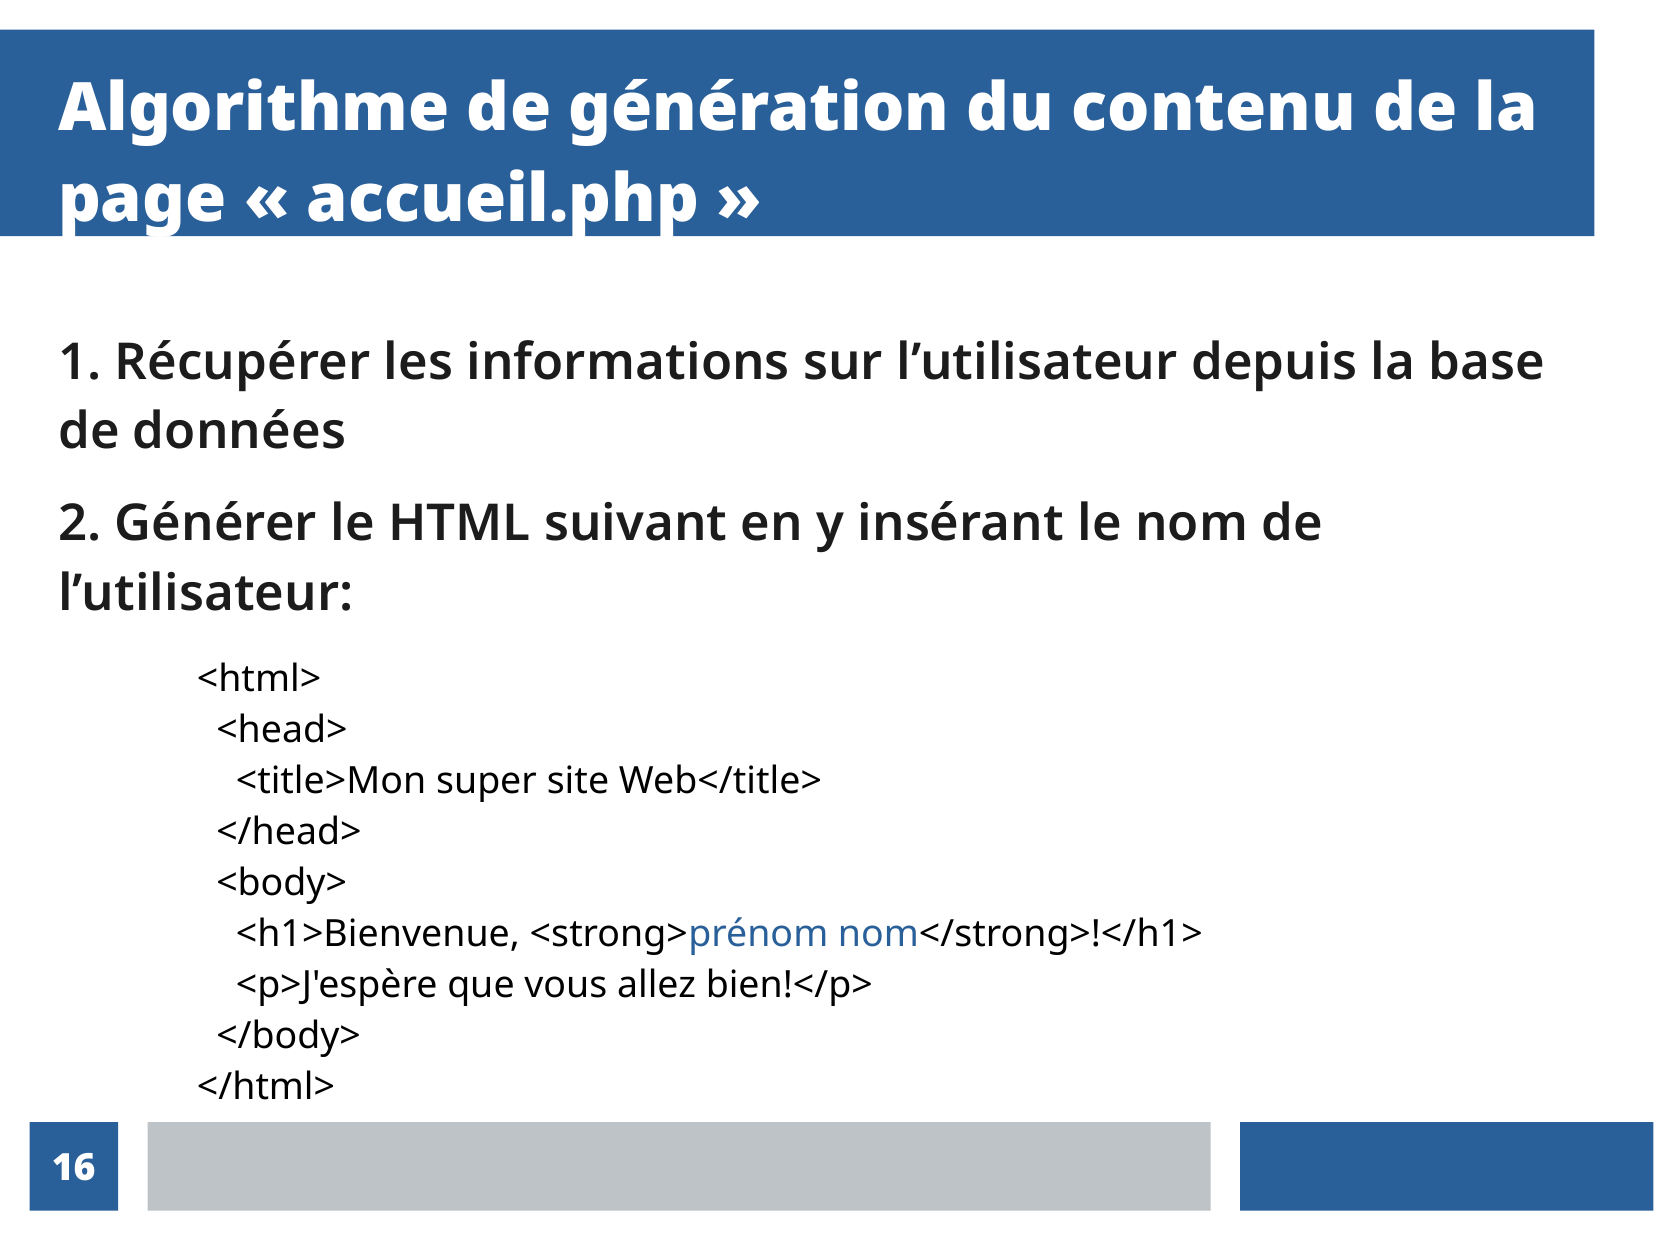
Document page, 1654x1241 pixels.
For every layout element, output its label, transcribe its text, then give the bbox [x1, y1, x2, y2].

text_box <html> <head> <title>Mon super site Web</title> </head> <body> <h1>Bienvenue, <strong>prénom nom</strong>!</h1> <p>J'espère que vous allez bien!</p> </body> </html> [182, 643, 1482, 1094]
title Algorithme de génération du contenu de la page « accueil.php » [58, 59, 1594, 207]
list 1. Récupérer les informations sur l’utilisateur depuis la base de données 2. Générer le HTML suivant en y insérant le nom de l’utilisateur: [58, 324, 1564, 627]
